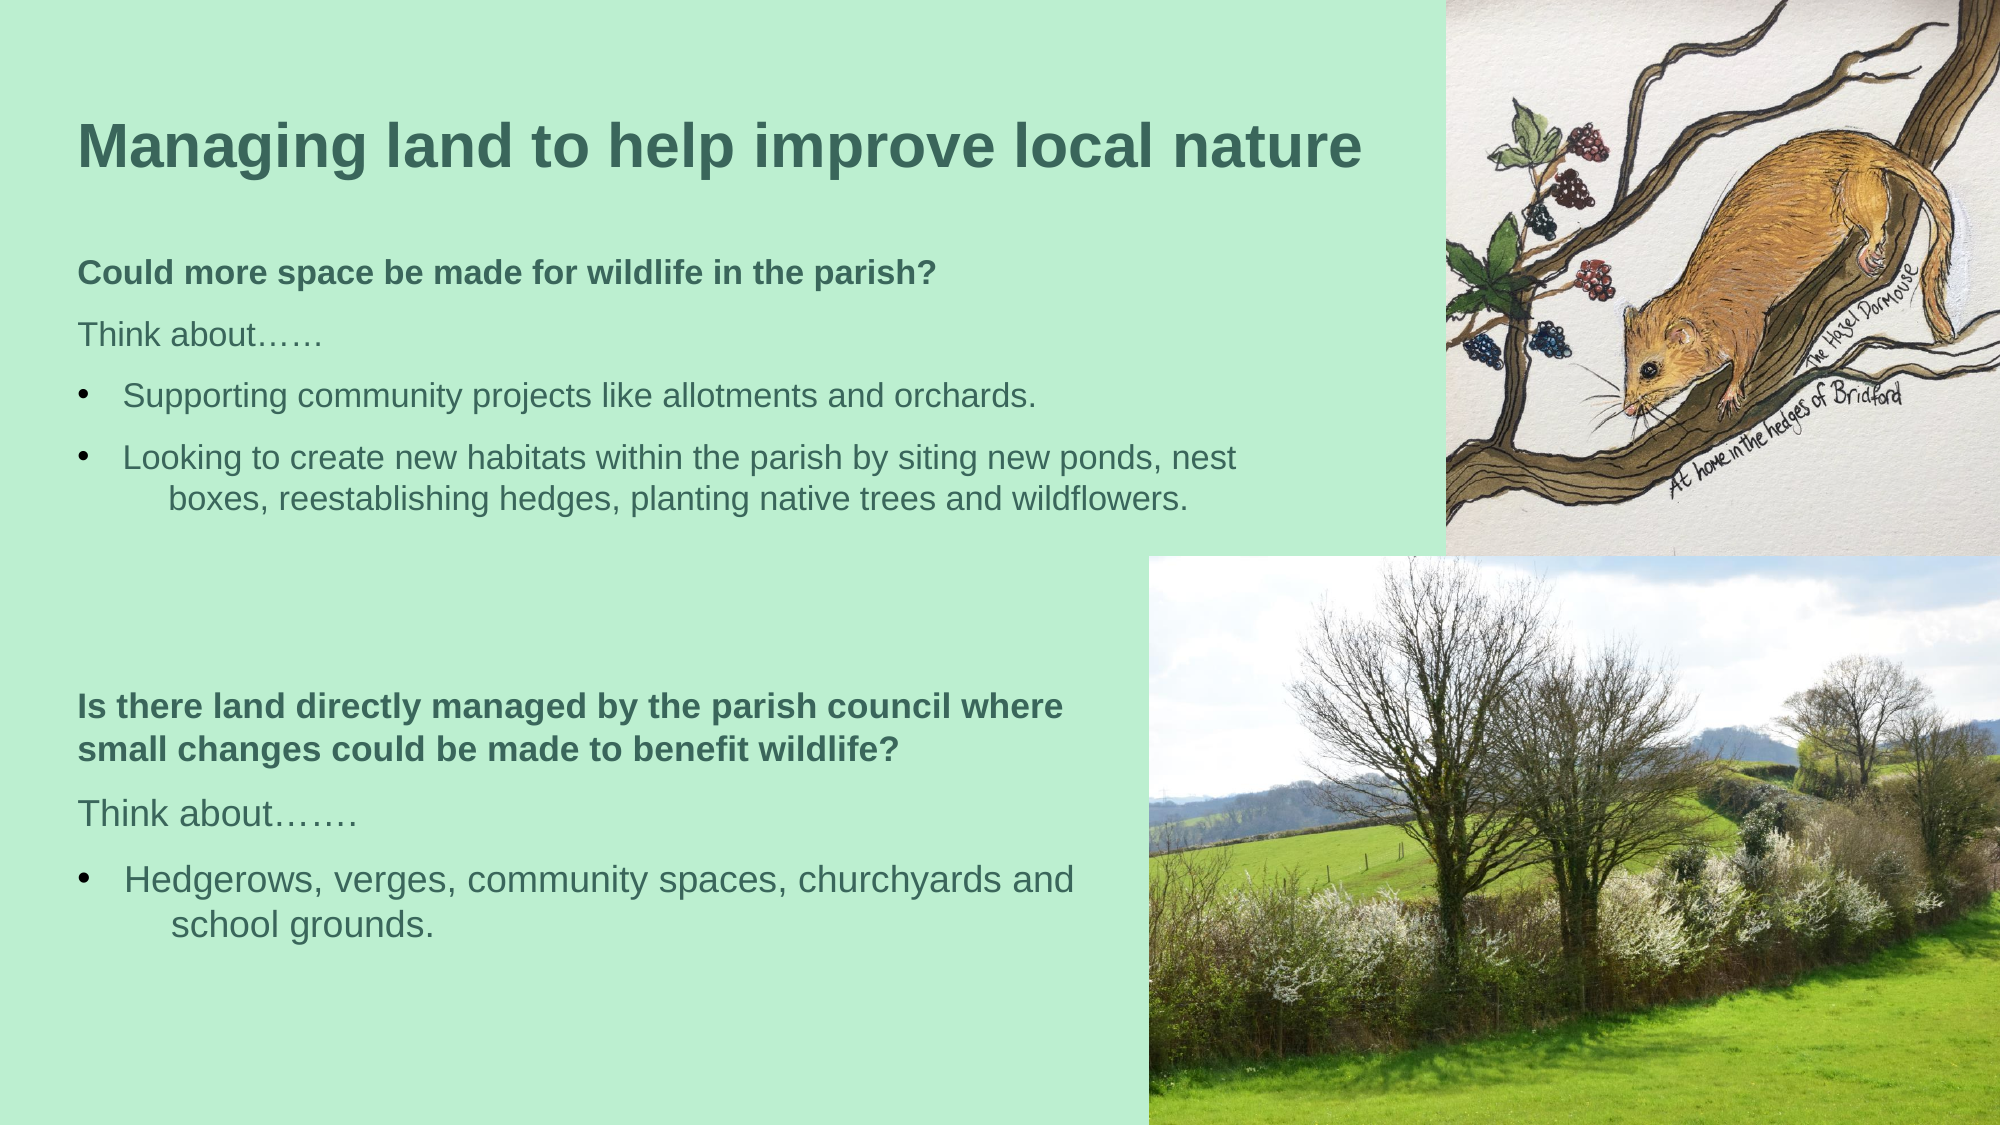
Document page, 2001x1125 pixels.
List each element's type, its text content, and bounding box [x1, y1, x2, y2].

list Could more space be made for wildlife in the parish? Think about…… Supporting community projects like allotments and orchards. Looking to create new habitats within the parish by siting new ponds, nest boxes, reestablishing hedges, planting native trees and wildflowers. [62, 247, 1287, 563]
text_box Is there land directly managed by the parish council where small changes could be made to benefit wildlife? Think about……. Hedgerows, verges, community spaces, churchyards and school grounds. [62, 675, 1123, 1006]
title Managing land to help improve local nature [62, 78, 1446, 189]
picture [1149, 0, 2000, 1125]
